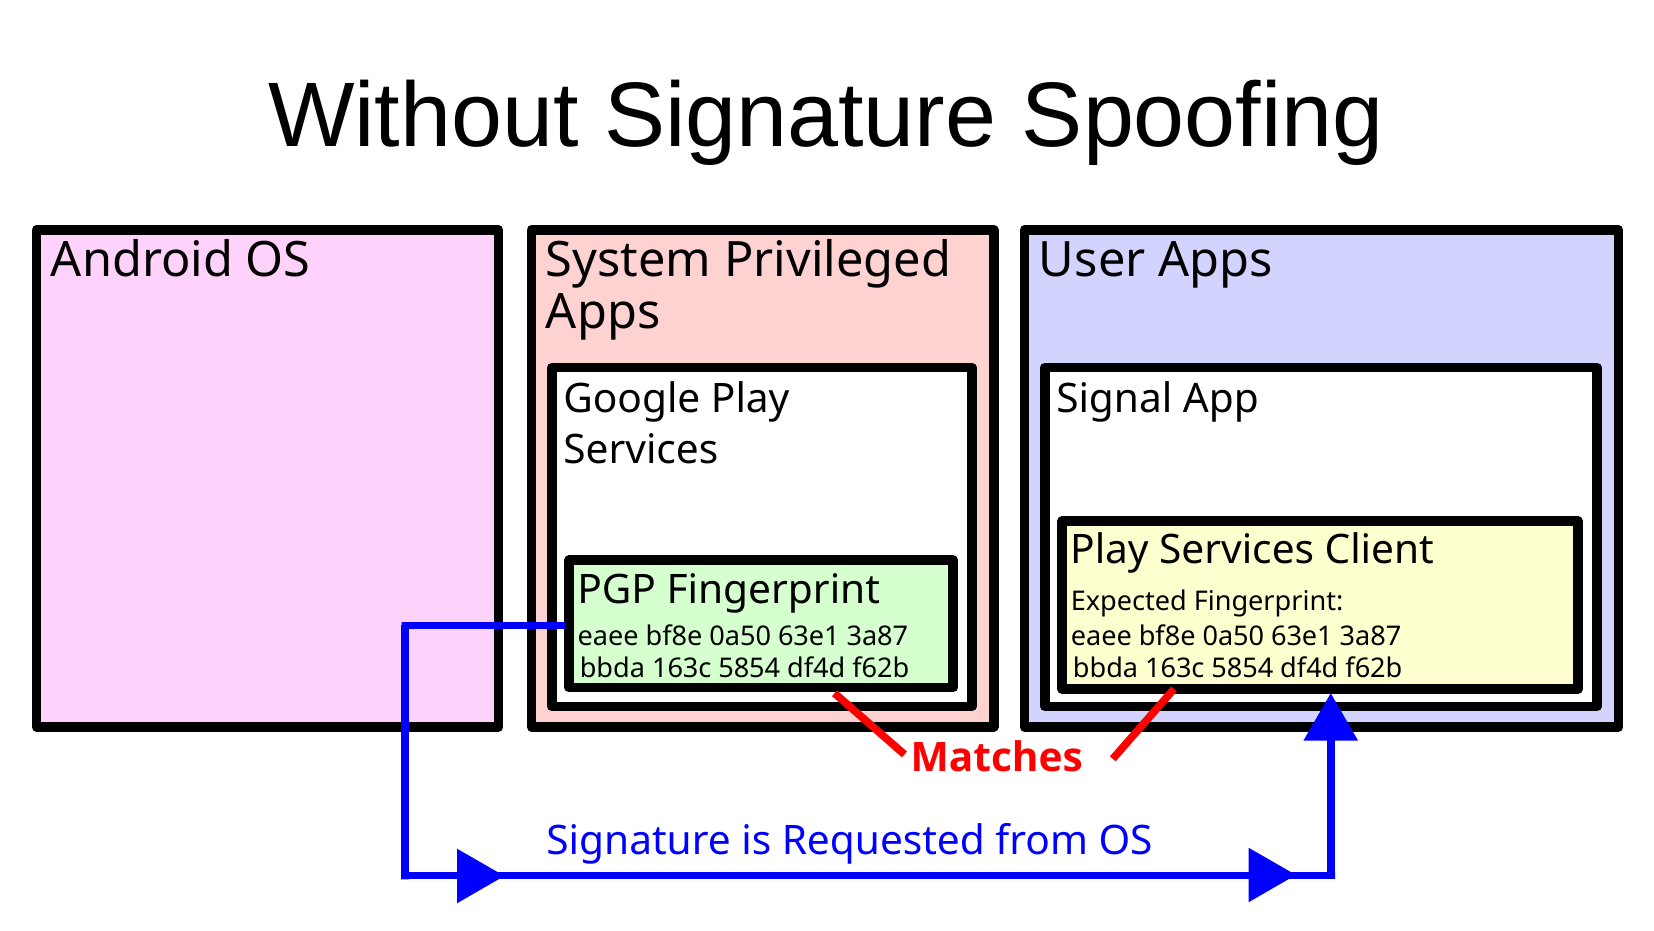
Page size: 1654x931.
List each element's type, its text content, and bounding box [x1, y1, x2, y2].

picture [31, 225, 1624, 904]
title Without Signature Spoofing [82, 37, 1571, 193]
